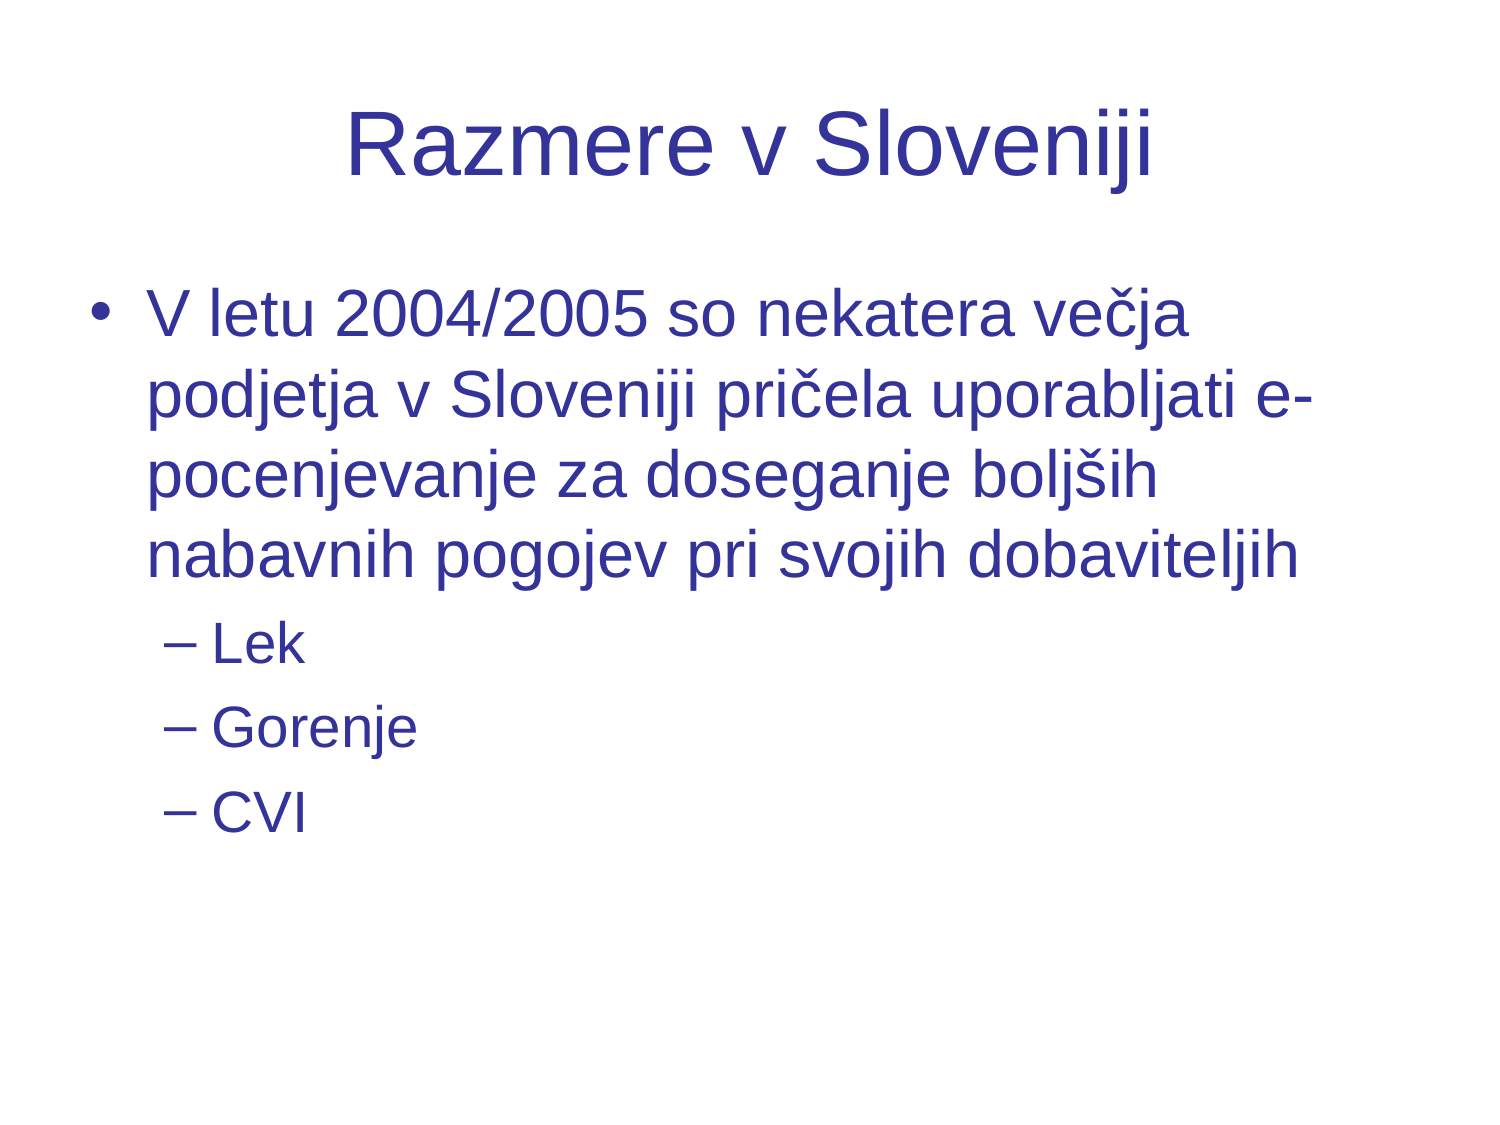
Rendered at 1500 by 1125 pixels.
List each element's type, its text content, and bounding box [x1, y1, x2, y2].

title Razmere v Sloveniji [75, 45, 1426, 233]
list V letu 2004/2005 so nekatera večja podjetja v Sloveniji pričela uporabljati e-pocenjevanje za doseganje boljših nabavnih pogojev pri svojih dobaviteljih Lek Gorenje CVI [75, 262, 1426, 1006]
